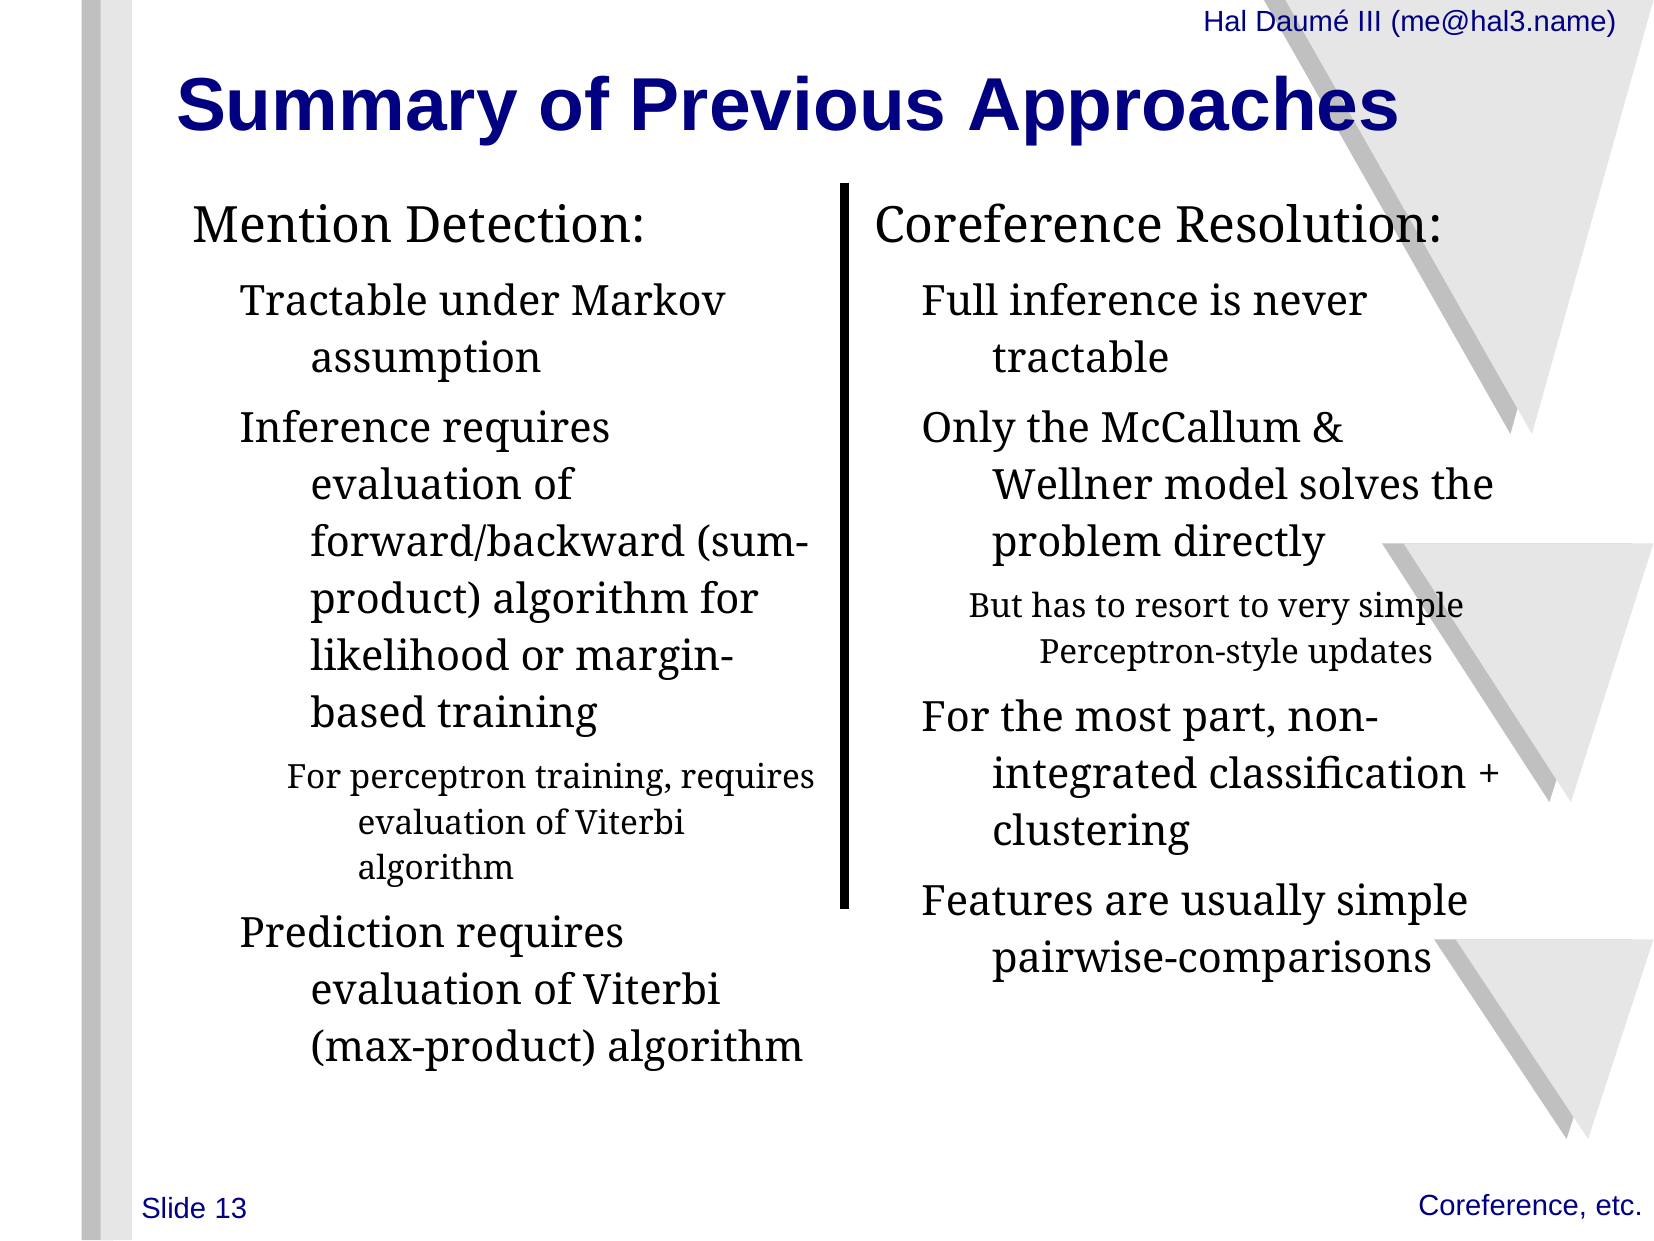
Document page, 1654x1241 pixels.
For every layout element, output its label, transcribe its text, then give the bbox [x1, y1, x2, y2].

title Summary of Previous Approaches [176, 44, 1509, 166]
list Coreference Resolution: Full inference is never tractable Only the McCallum & Wellner model solves the problem directly But has to resort to very simple Perceptron-style updates For the most part, non-integrated classification + clustering Features are usually simple pairwise-comparisons [862, 188, 1512, 1127]
list Mention Detection: Tractable under Markov assumption Inference requires evaluation of forward/backward (sum-product) algorithm for likelihood or margin-based training For perceptron training, requires evaluation of Viterbi algorithm Prediction requires evaluation of Viterbi (max-product) algorithm [180, 188, 830, 1127]
